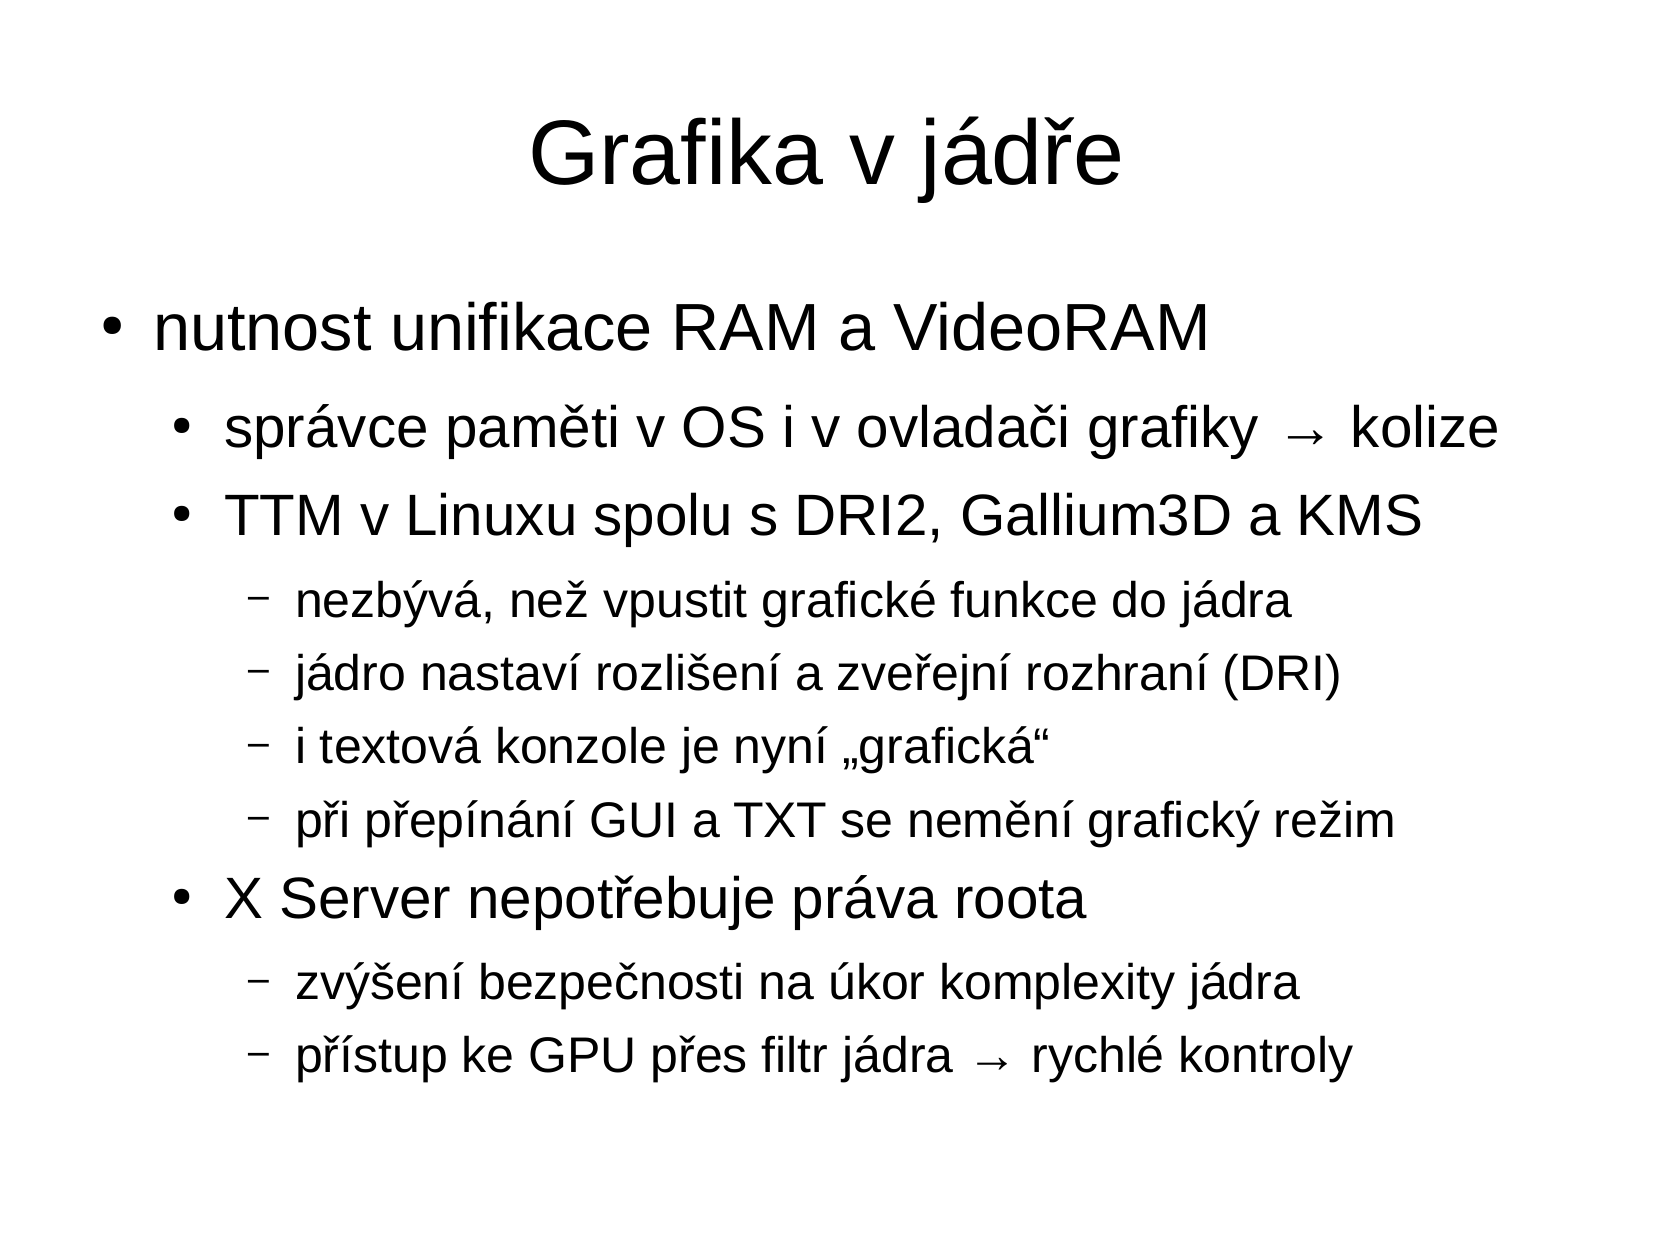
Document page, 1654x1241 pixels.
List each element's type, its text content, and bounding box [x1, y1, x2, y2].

title Grafika v jádře [82, 56, 1571, 250]
list nutnost unifikace RAM a VideoRAM správce paměti v OS i v ovladači grafiky → kolize TTM v Linuxu spolu s DRI2, Gallium3D a KMS nezbývá, než vpustit grafické funkce do jádra jádro nastaví rozlišení a zveřejní rozhraní (DRI) i textová konzole je nyní „grafická“ při přepínání GUI a TXT se nemění grafický režim X Server nepotřebuje práva roota zvýšení bezpečnosti na úkor komplexity jádra přístup ke GPU přes filtr jádra → rychlé kontroly [82, 290, 1571, 1094]
